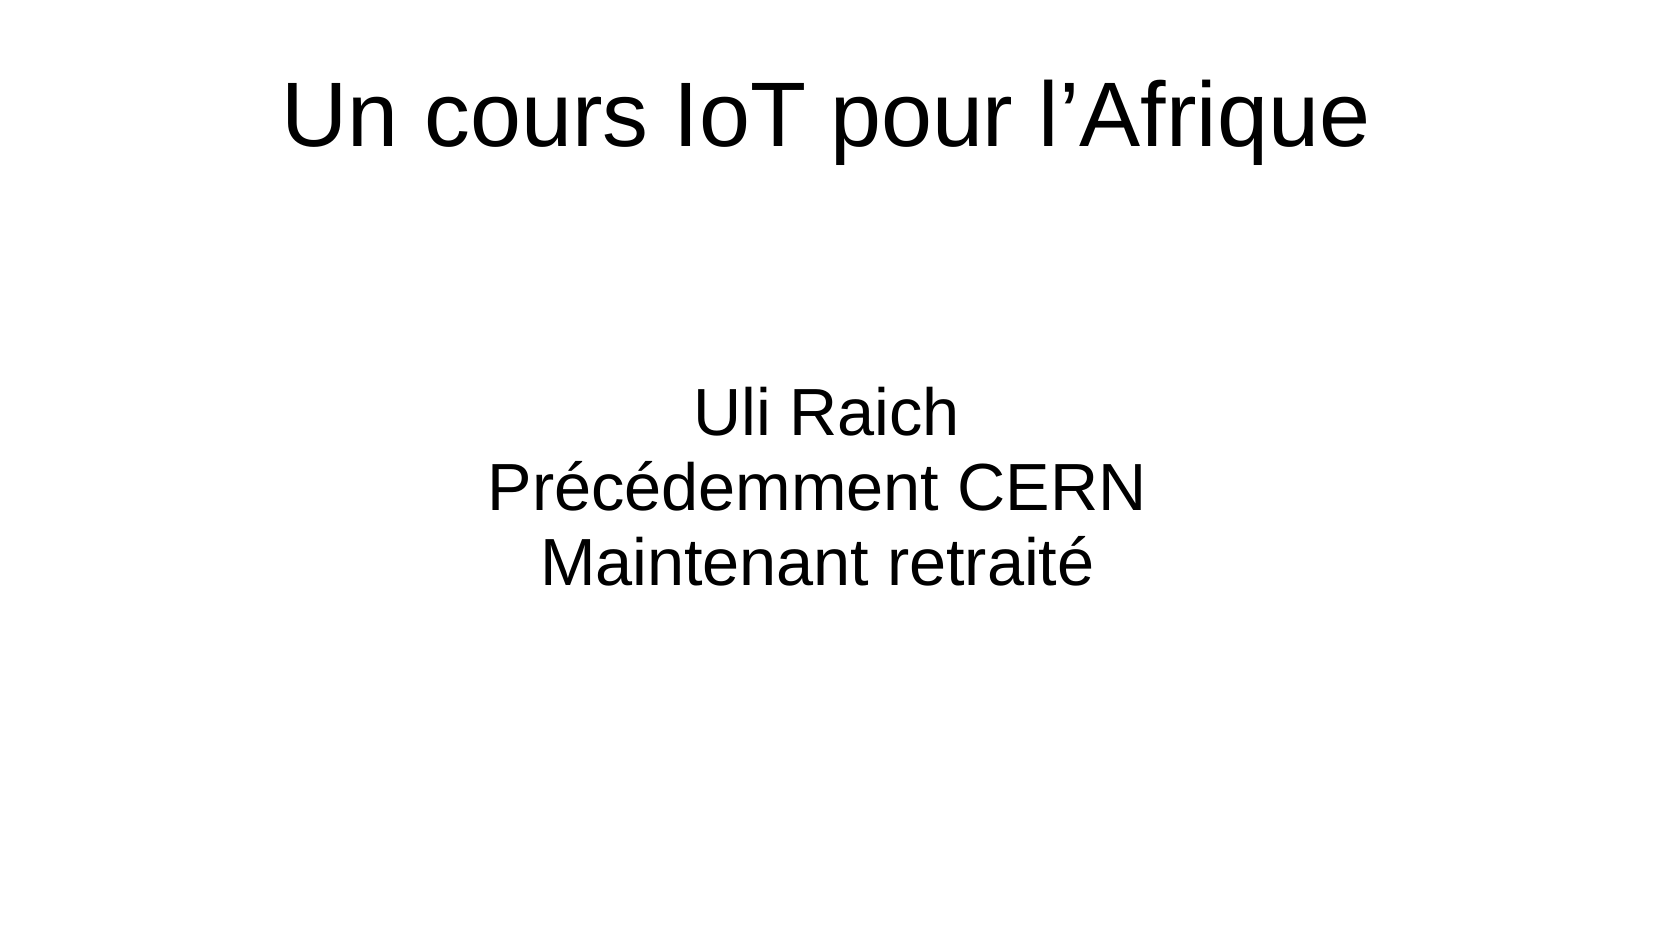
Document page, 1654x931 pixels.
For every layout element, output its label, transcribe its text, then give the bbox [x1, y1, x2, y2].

subtitle Uli Raich Précédemment CERN Maintenant retraité [82, 217, 1571, 758]
title Un cours IoT pour l’Afrique [82, 37, 1571, 193]
